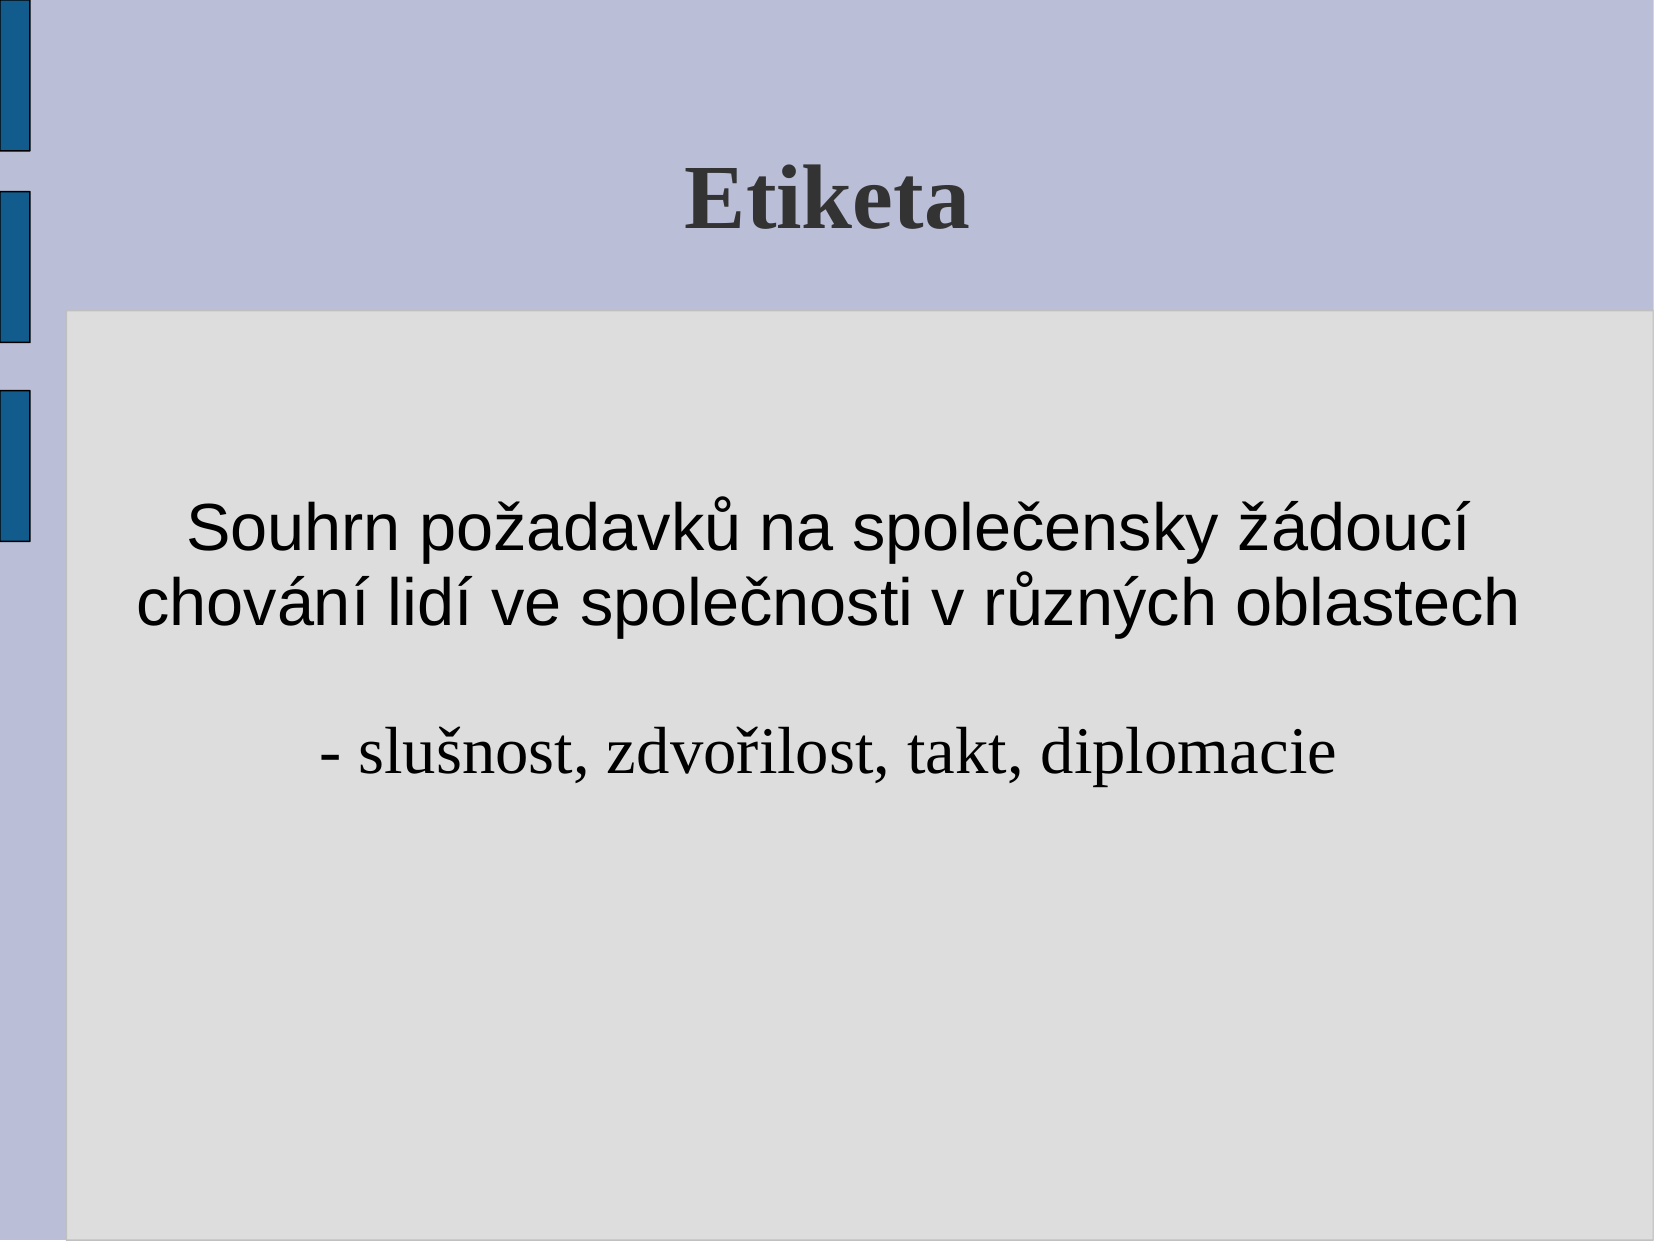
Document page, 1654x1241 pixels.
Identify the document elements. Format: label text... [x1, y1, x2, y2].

title Etiketa [121, 98, 1534, 291]
subtitle Souhrn požadavků na společensky žádoucí chování lidí ve společnosti v různých oblastech - slušnost, zdvořilost, takt, diplomacie [123, 383, 1536, 892]
